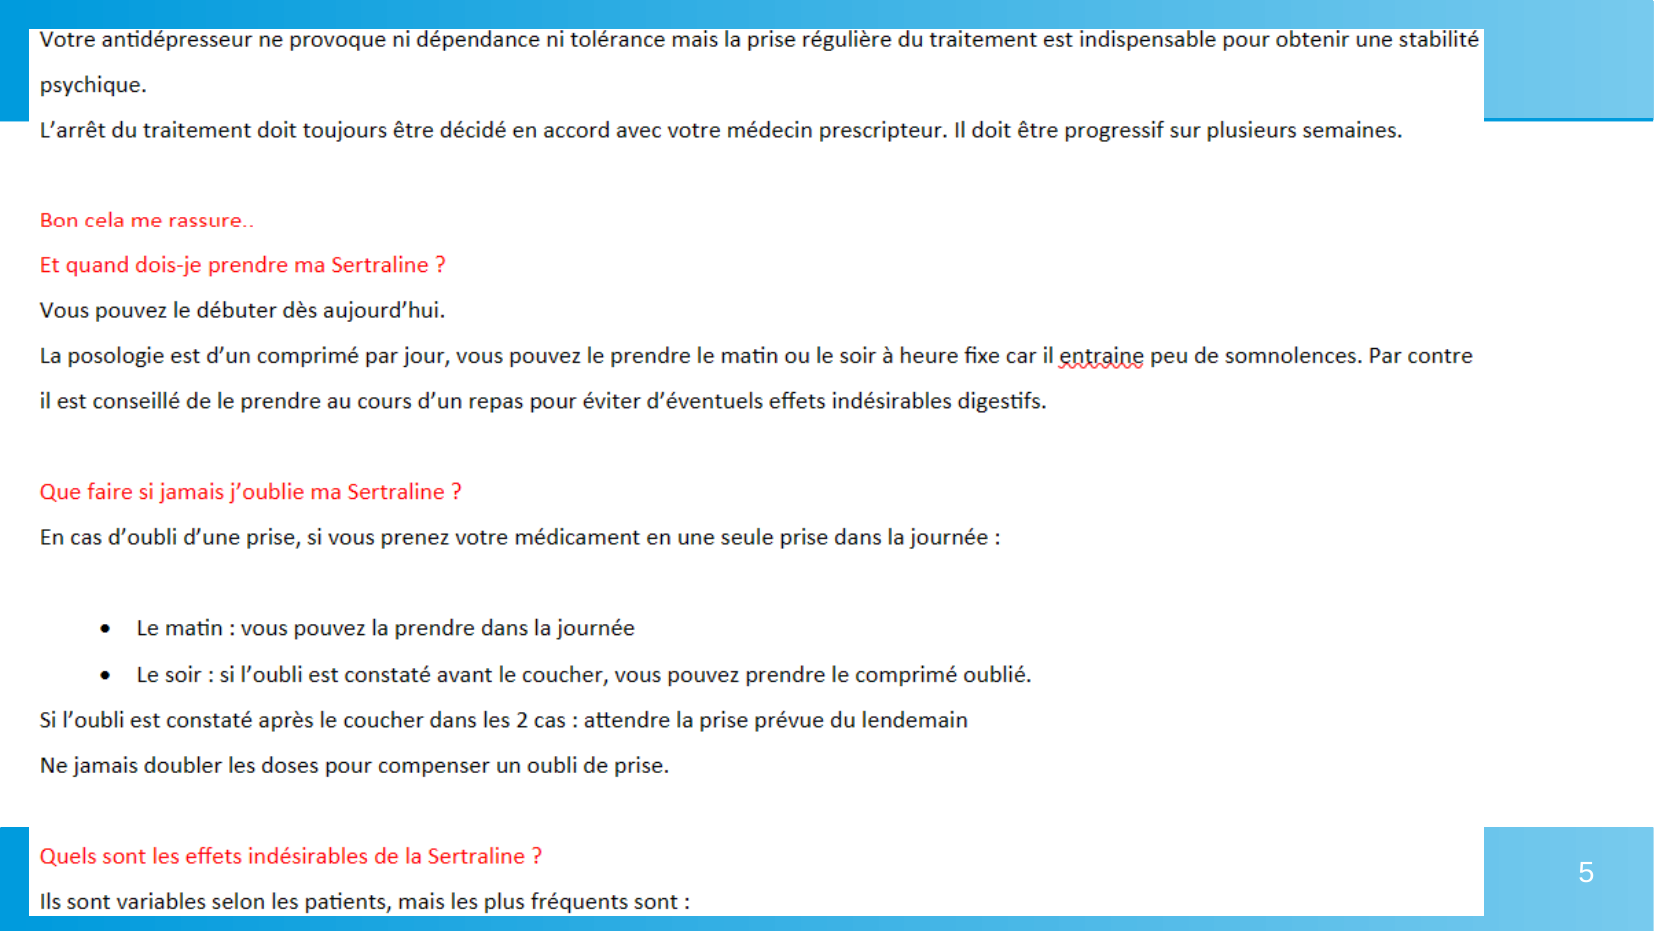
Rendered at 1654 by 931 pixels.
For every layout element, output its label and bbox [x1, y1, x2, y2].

picture [29, 29, 1484, 916]
